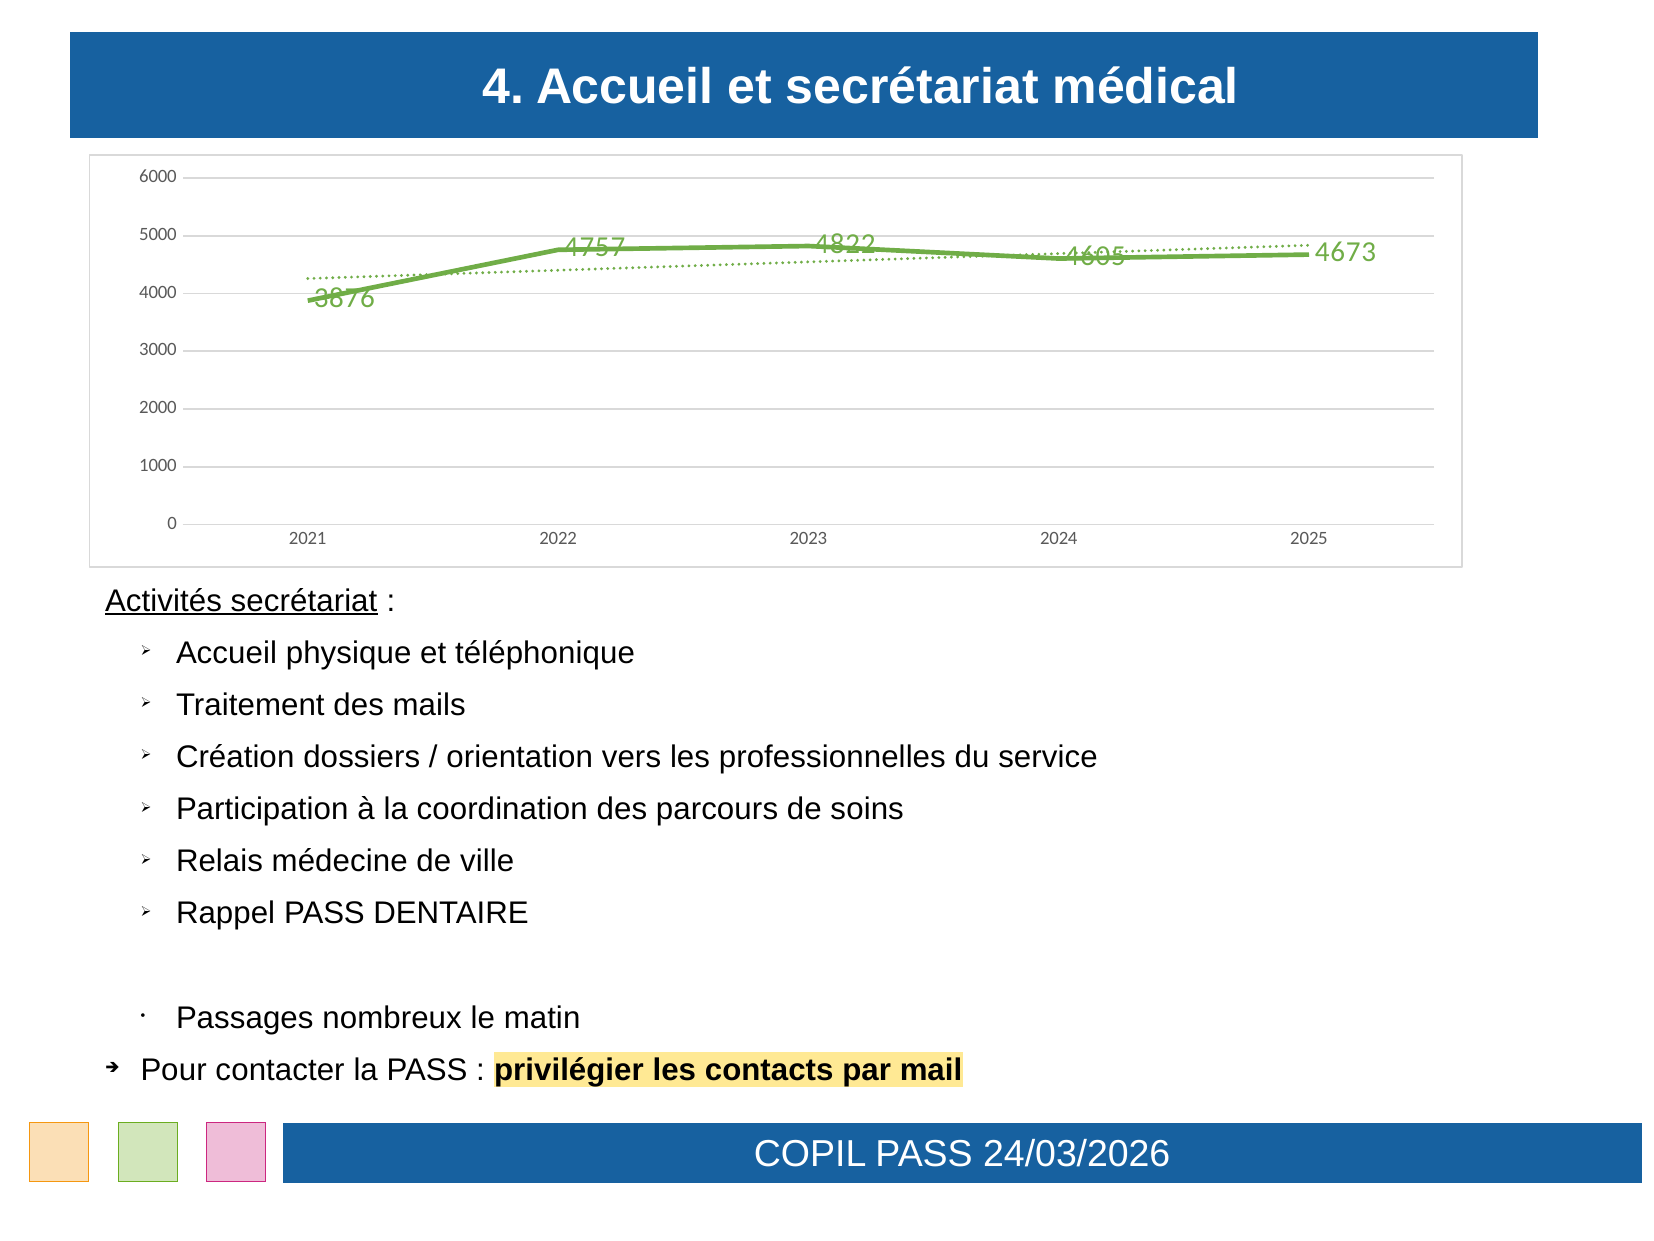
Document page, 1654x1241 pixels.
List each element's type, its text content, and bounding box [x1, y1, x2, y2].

text_box COPIL PASS 24/03/2026 [283, 1123, 1642, 1183]
text_box [29, 1122, 89, 1182]
title 4. Accueil et secrétariat médical [93, 17, 1629, 155]
chart [88, 154, 1463, 568]
text_box [206, 1123, 266, 1182]
text_box Activités secrétariat : Accueil physique et téléphonique Traitement des mails Création dossiers / orientation vers les professionnelles du service Participation à la coordination des parcours de soins Relais médecine de ville Rappel PASS DENTAIRE Passages nombreux le matin Pour contacter la PASS : privilégier les contacts par mail [90, 575, 1463, 1123]
text_box [70, 32, 93, 138]
text_box [118, 1123, 178, 1182]
